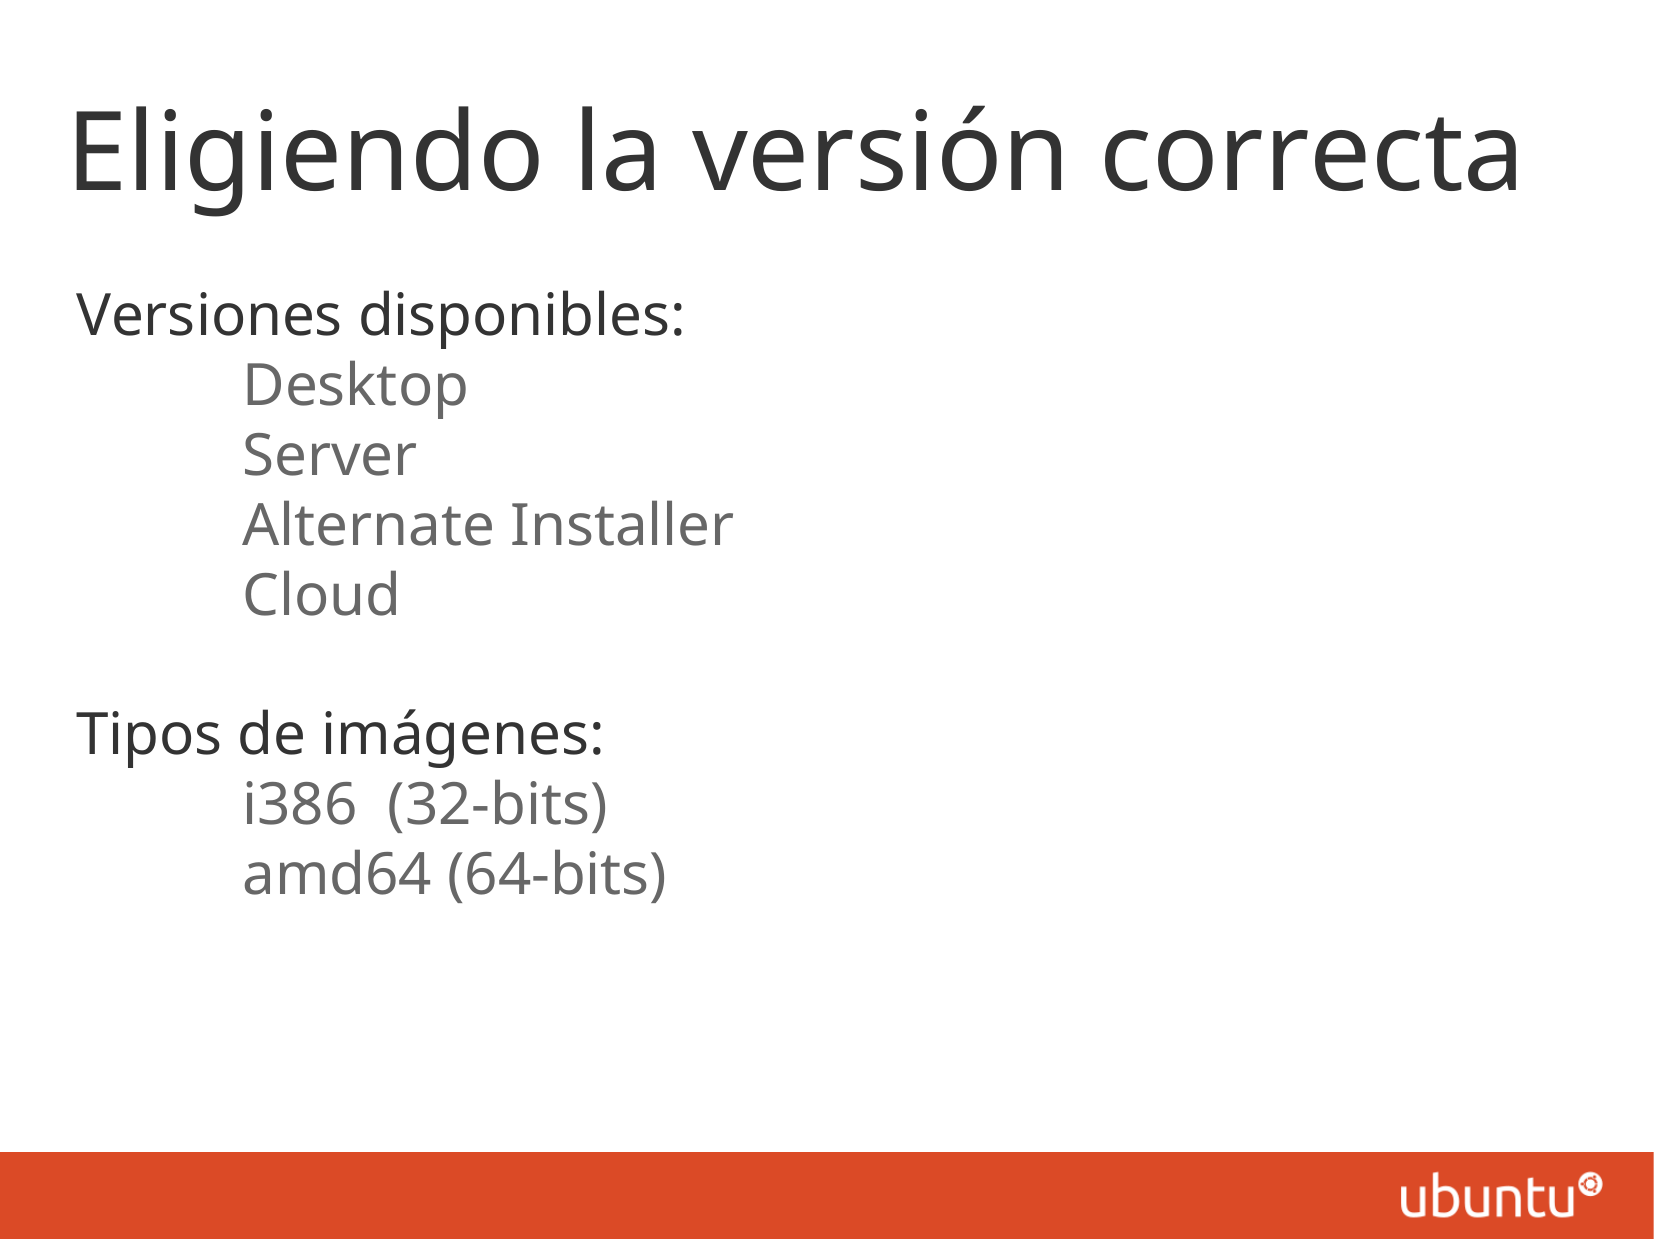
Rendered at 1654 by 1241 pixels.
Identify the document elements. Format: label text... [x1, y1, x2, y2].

list Versiones disponibles: Desktop Server Alternate Installer Cloud Tipos de imágenes: i386 (32-bits) amd64 (64-bits) [37, 268, 1549, 1088]
picture [0, 1152, 1654, 1239]
title Eligiendo la versión correcta [18, 47, 1576, 263]
